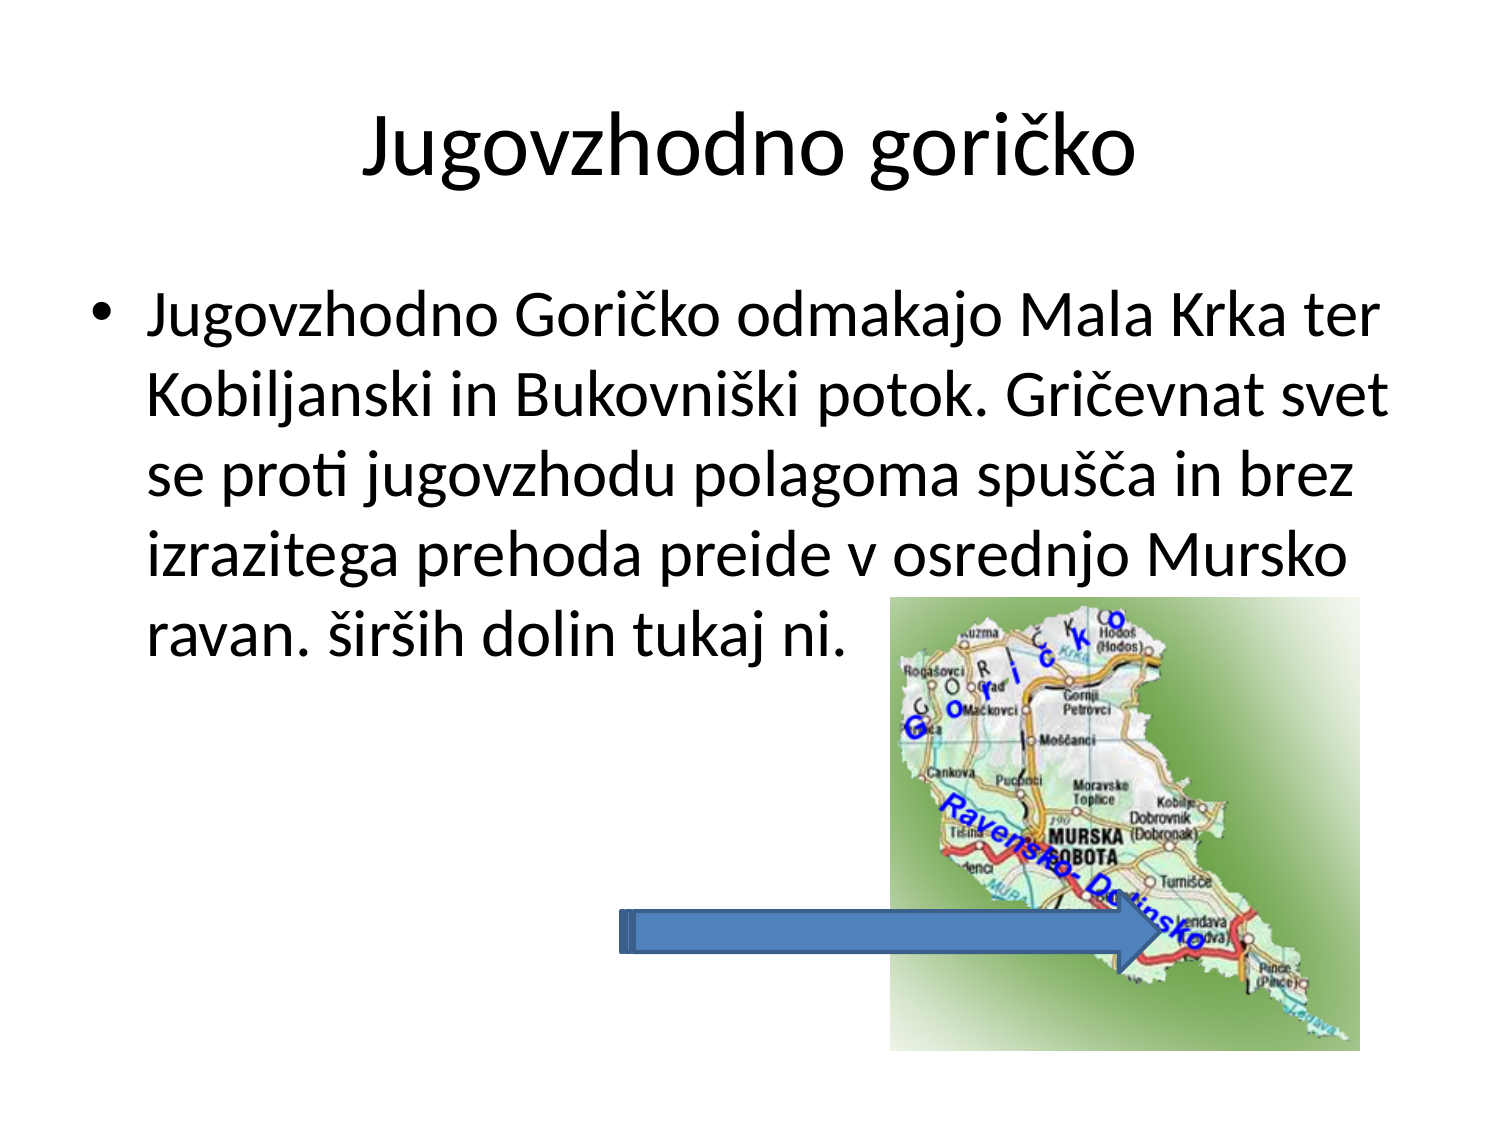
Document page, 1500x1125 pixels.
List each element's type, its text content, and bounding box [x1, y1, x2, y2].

text_box [633, 890, 1161, 973]
list Jugovzhodno Goričko odmakajo Mala Krka ter Kobiljanski in Bukovniški potok. Gričevnat svet se proti jugovzhodu polagoma spušča in brez izrazitega prehoda preide v osrednjo Mursko ravan. širših dolin tukaj ni. [75, 262, 1425, 1005]
picture [890, 597, 1360, 1051]
title Jugovzhodno goričko [75, 45, 1425, 233]
text_box [626, 911, 632, 953]
